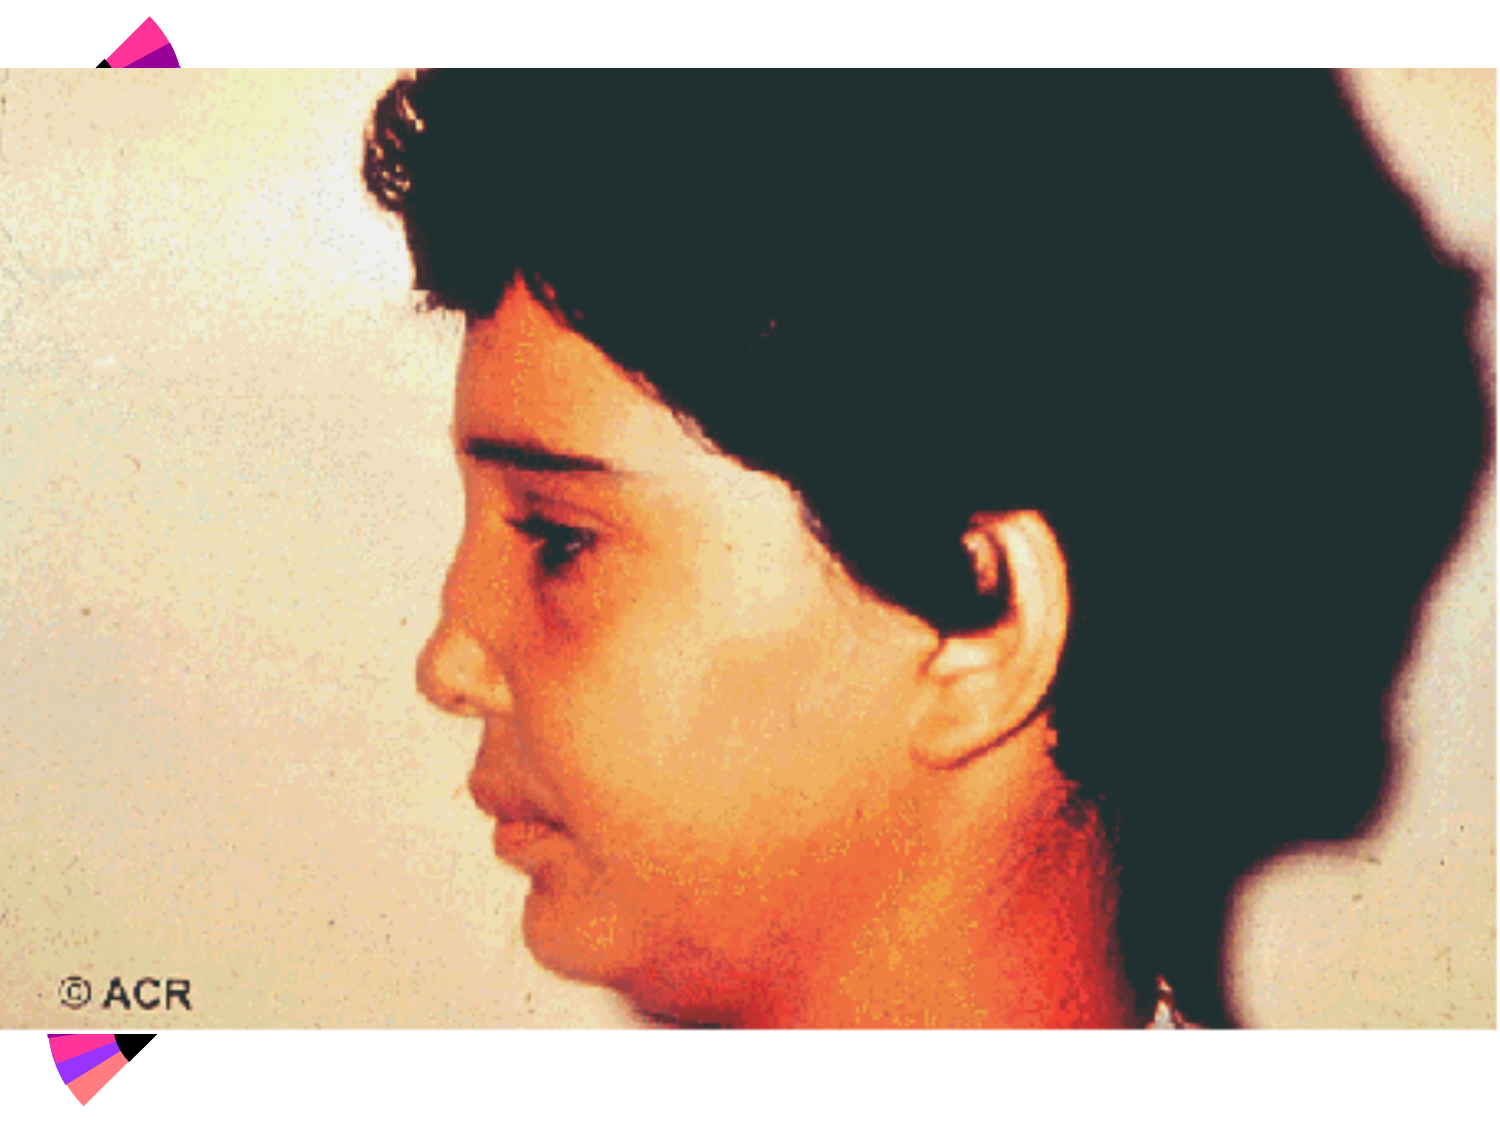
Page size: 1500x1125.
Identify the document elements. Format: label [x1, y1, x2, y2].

picture [0, 68, 1500, 1034]
